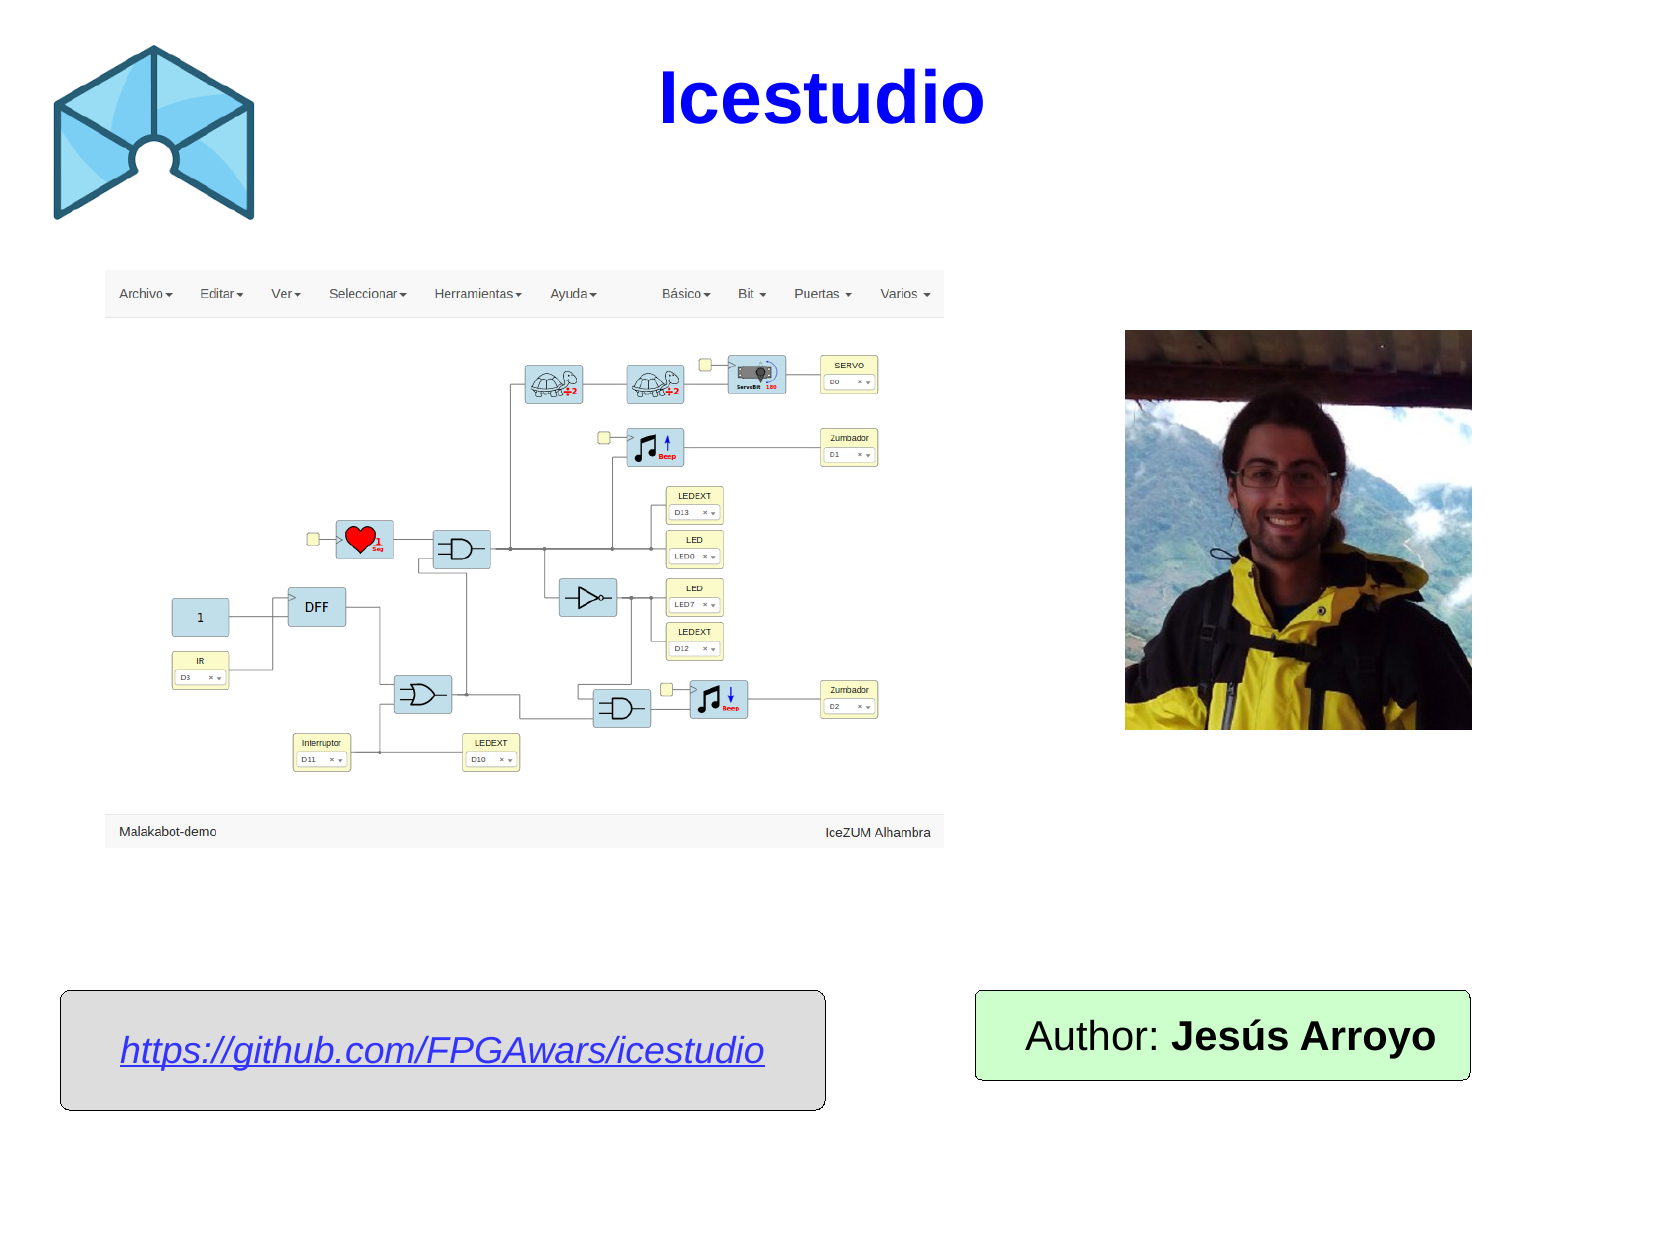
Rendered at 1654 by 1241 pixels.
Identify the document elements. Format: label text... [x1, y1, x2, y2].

picture [1125, 330, 1472, 730]
text_box Author: Jesús Arroyo [975, 1005, 1471, 1067]
text_box [975, 990, 1471, 1005]
text_box Icestudio [262, 45, 1571, 151]
text_box [975, 1067, 1471, 1081]
picture [105, 270, 944, 848]
picture [45, 23, 262, 241]
text_box https://github.com/FPGAwars/icestudio [60, 990, 826, 1111]
